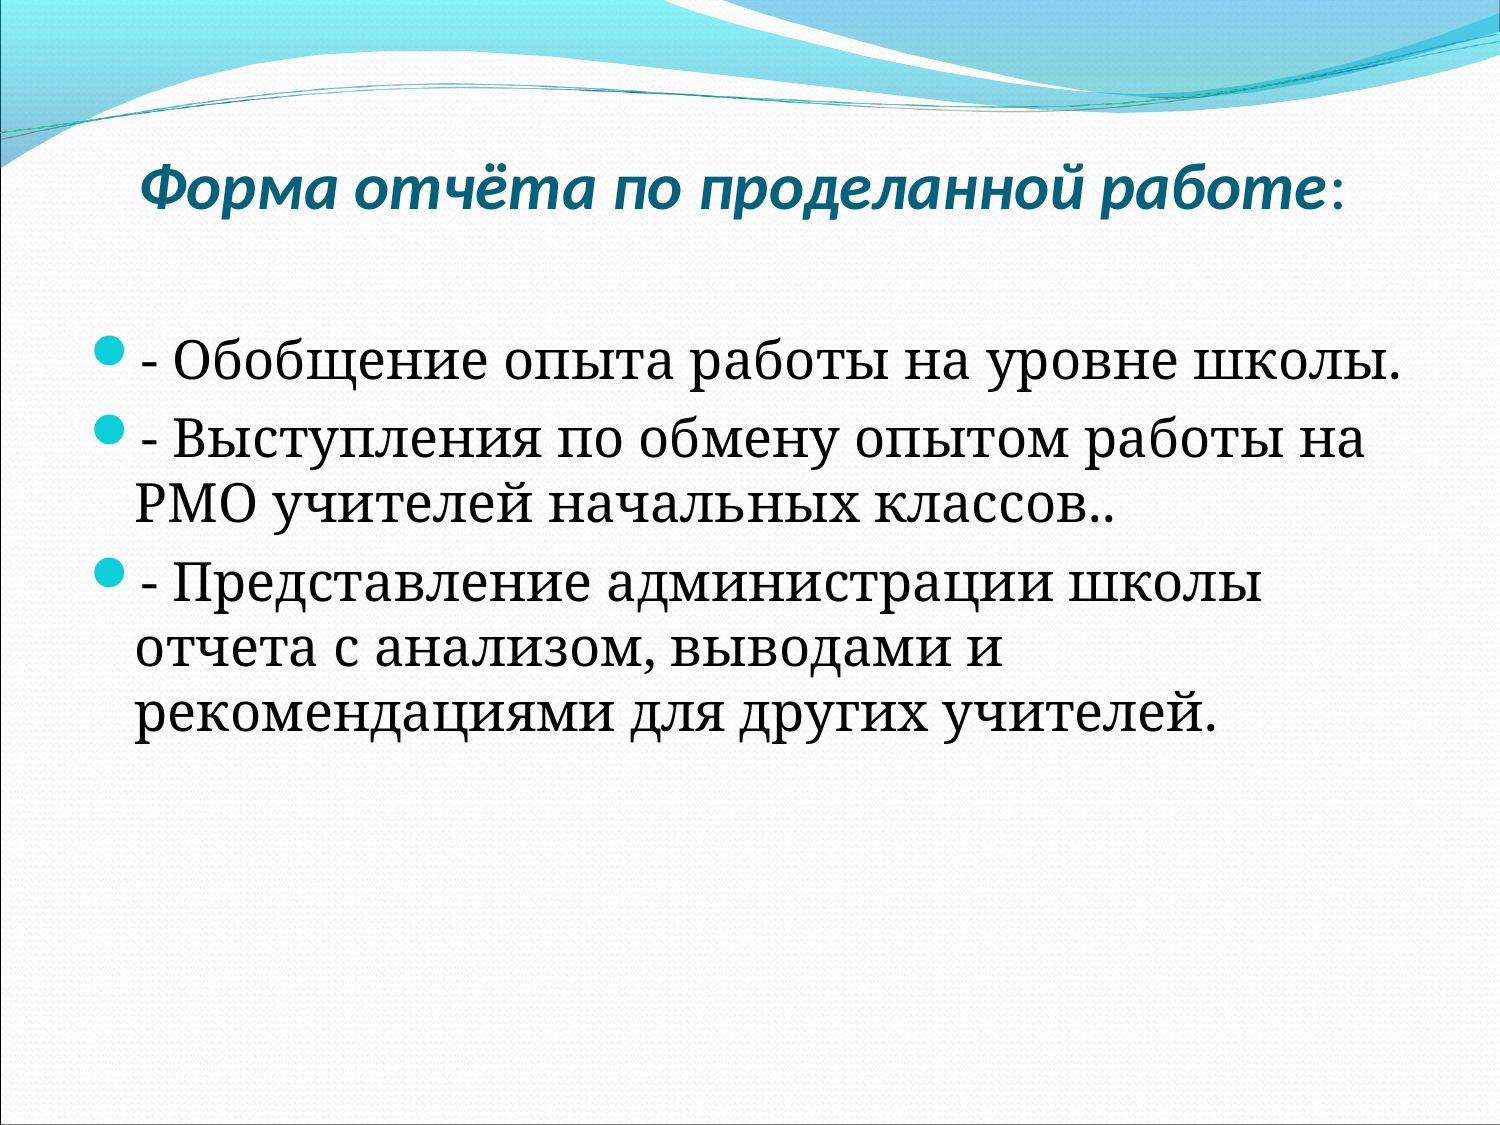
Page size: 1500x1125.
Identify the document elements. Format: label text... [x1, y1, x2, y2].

title Форма отчёта по проделанной работе: [75, 55, 1426, 304]
list - Обобщение опыта работы на уровне школы. - Выступления по обмену опытом работы на РМО учителей начальных классов.. - Представление администрации школы отчета с анализом, выводами и рекомендациями для других учителей. [75, 317, 1426, 1038]
picture [0, 0, 1500, 1125]
